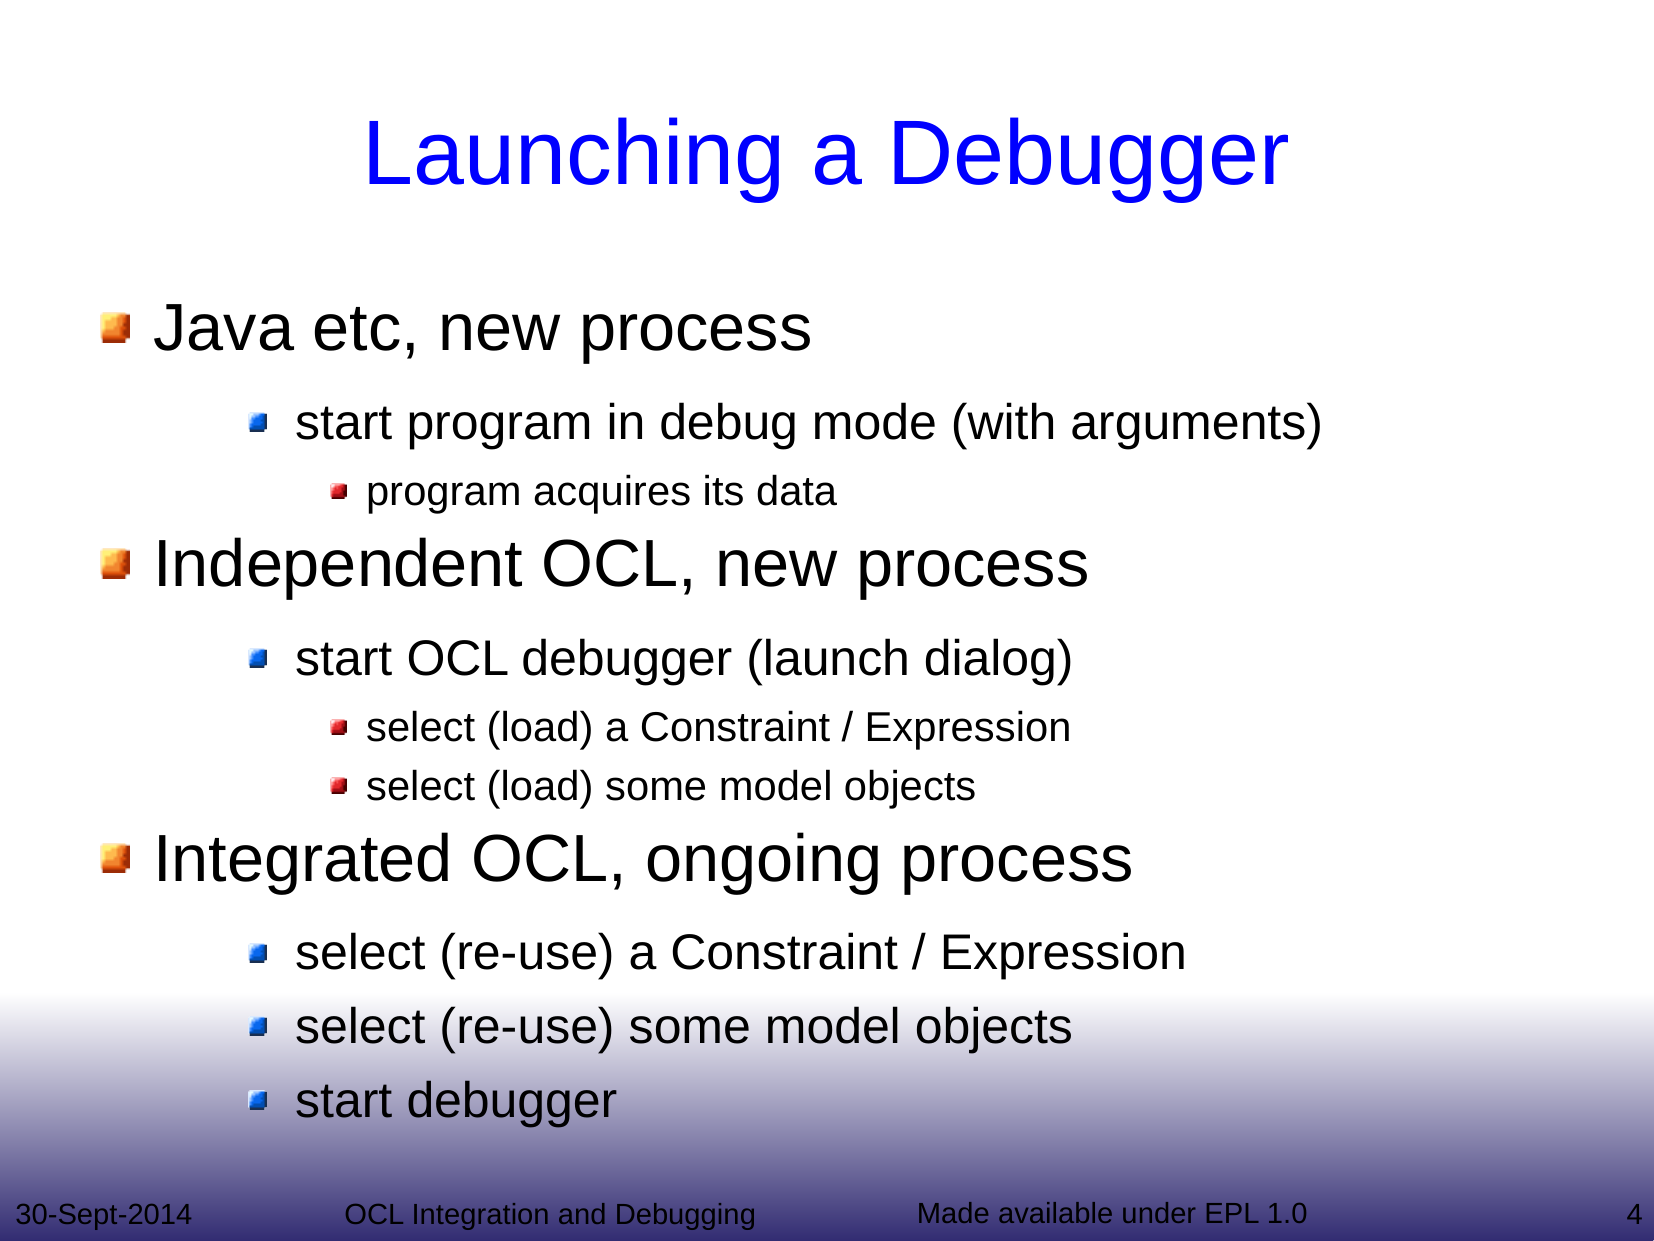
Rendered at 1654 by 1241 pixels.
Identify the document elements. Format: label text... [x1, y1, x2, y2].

title Launching a Debugger [82, 49, 1571, 257]
list Java etc, new process start program in debug mode (with arguments) program acquires its data Independent OCL, new process start OCL debugger (launch dialog) select (load) a Constraint / Expression select (load) some model objects Integrated OCL, ongoing process select (re-use) a Constraint / Expression select (re-use) some model objects start debugger [82, 290, 1571, 1129]
